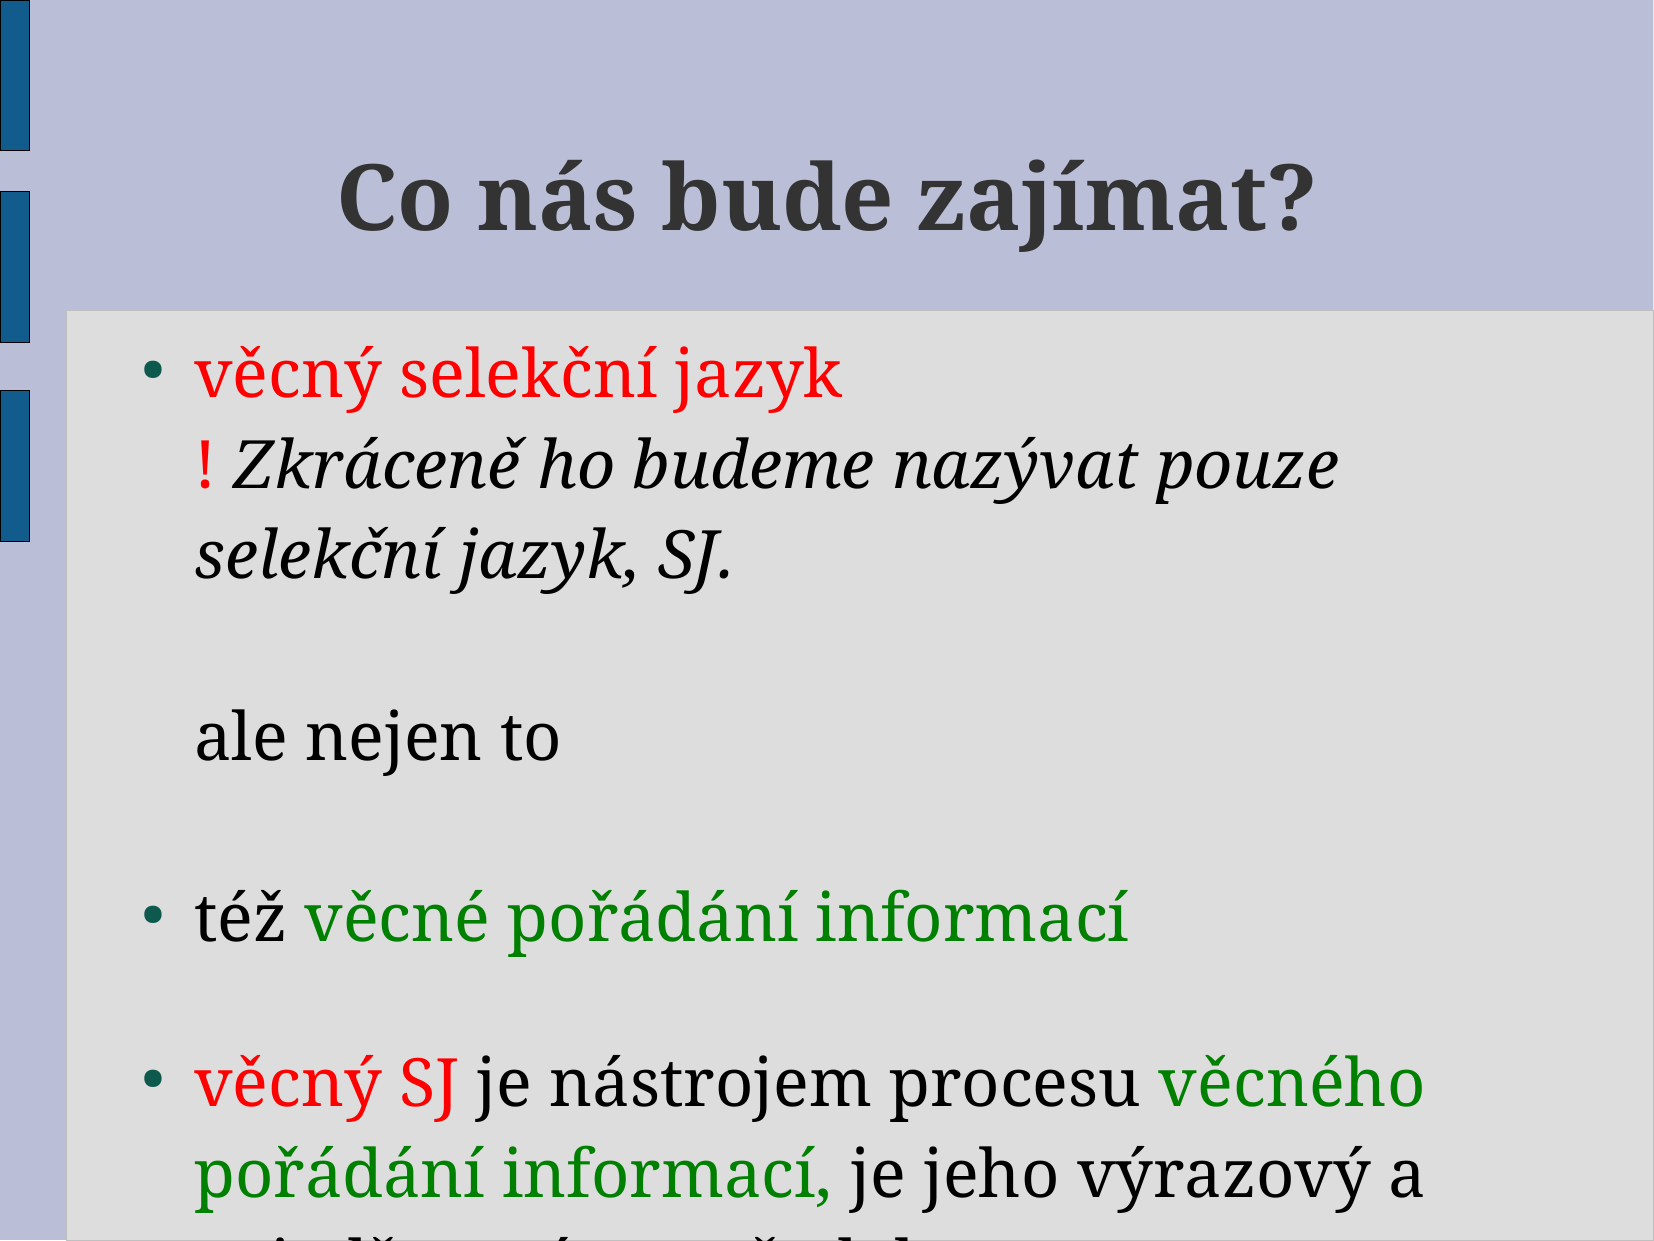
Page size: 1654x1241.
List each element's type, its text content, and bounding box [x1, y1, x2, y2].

title Co nás bude zajímat? [121, 91, 1534, 299]
list věcný selekční jazyk ! Zkráceně ho budeme nazývat pouze selekční jazyk, SJ. ale nejen to též věcné pořádání informací věcný SJ je nástrojem procesu věcného pořádání informací, je jeho výrazový a vyjadřovací prostředek [123, 325, 1536, 1241]
